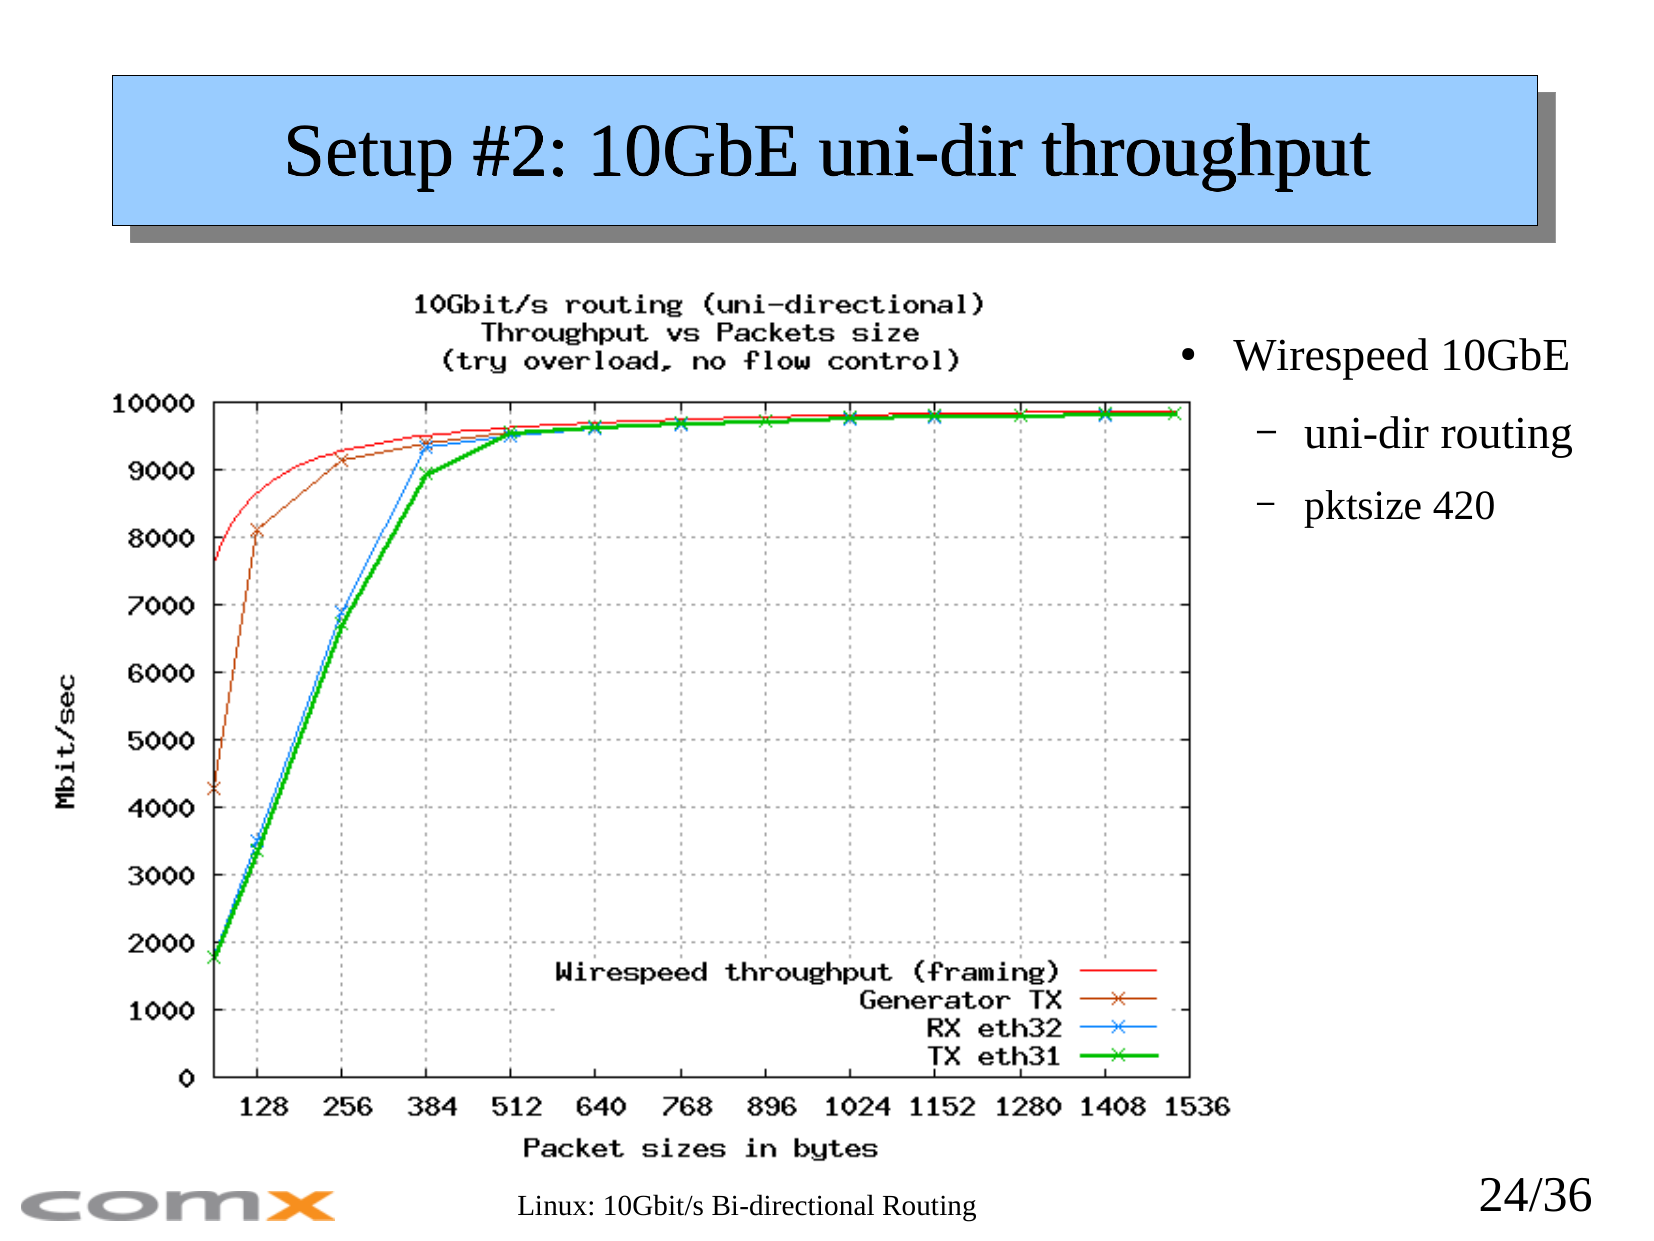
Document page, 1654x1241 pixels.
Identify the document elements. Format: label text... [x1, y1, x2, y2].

title Setup #2: 10GbE uni-dir throughput [116, 90, 1538, 211]
list Wirespeed 10GbE uni-dir routing pktsize 420 [1162, 330, 1576, 1088]
picture [21, 1191, 335, 1221]
picture [37, 263, 1238, 1163]
